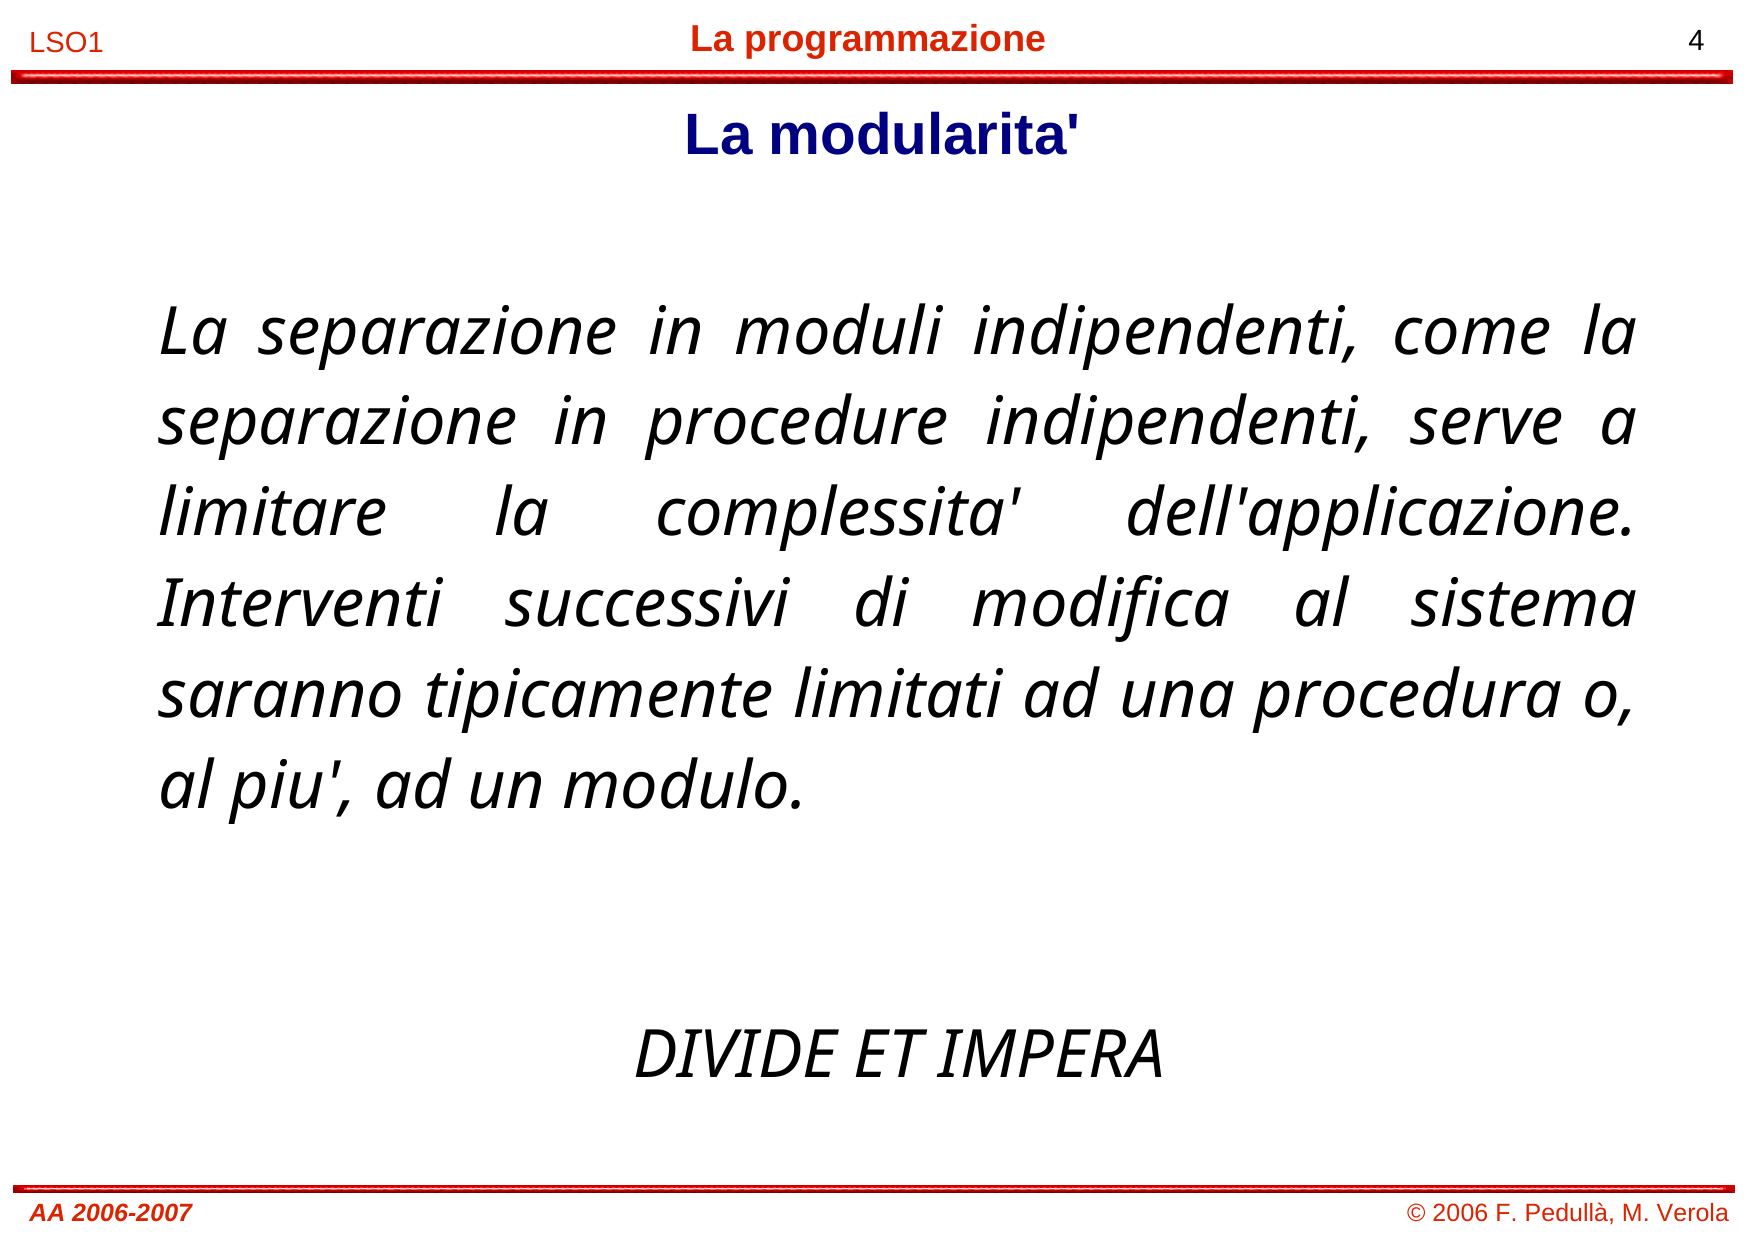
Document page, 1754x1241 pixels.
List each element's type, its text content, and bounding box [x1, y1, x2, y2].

list La separazione in moduli indipendenti, come la separazione in procedure indipendenti, serve a limitare la complessita' dell'applicazione. Interventi successivi di modifica al sistema saranno tipicamente limitati ad una procedura o, al piu', ad un modulo. DIVIDE ET IMPERA [95, 282, 1645, 1171]
picture [11, 70, 1733, 84]
picture [13, 1185, 1735, 1193]
text_box La modularita' [252, 98, 1513, 187]
